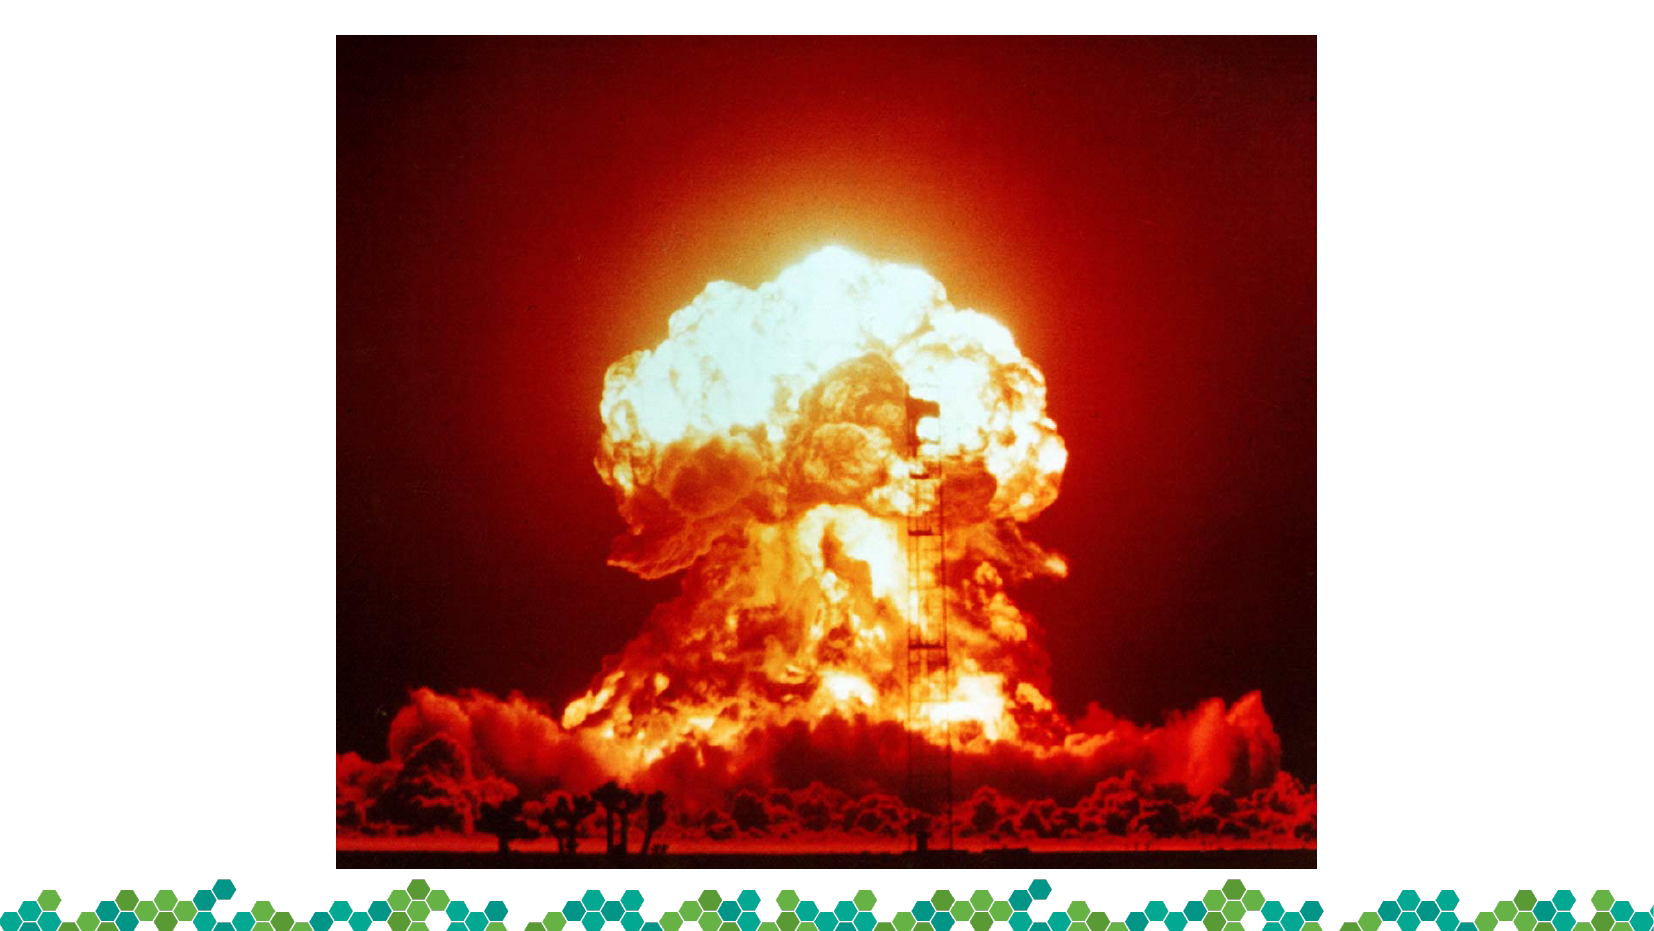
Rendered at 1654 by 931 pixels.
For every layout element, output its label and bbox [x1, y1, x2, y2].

text_box [335, 34, 1318, 870]
picture [0, 871, 1654, 931]
